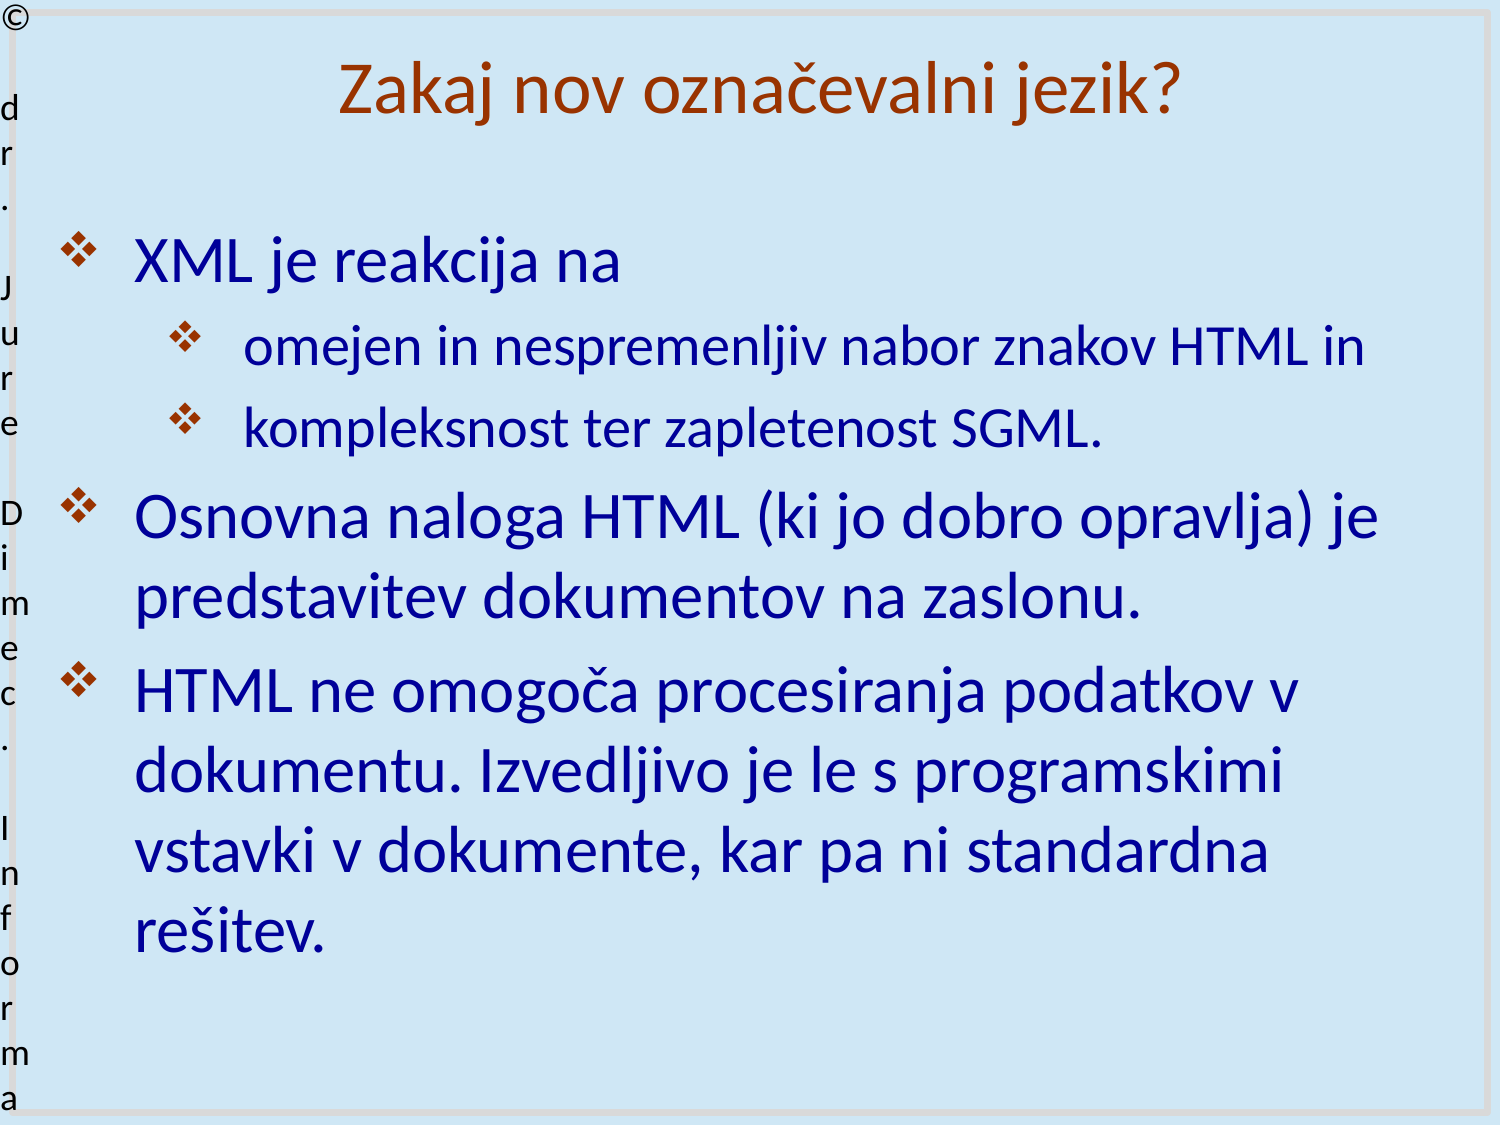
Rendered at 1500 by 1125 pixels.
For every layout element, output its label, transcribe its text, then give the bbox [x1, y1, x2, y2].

list XML je reakcija na omejen in nespremenljiv nabor znakov HTML in kompleksnost ter zapletenost SGML. Osnovna naloga HTML (ki jo dobro opravlja) je predstavitev dokumentov na zaslonu. HTML ne omogoča procesiranja podatkov v dokumentu. Izvedljivo je le s programskimi vstavki v dokumente, kar pa ni standardna rešitev. [41, 208, 1471, 1047]
title Zakaj nov označevalni jezik? [134, 35, 1389, 131]
